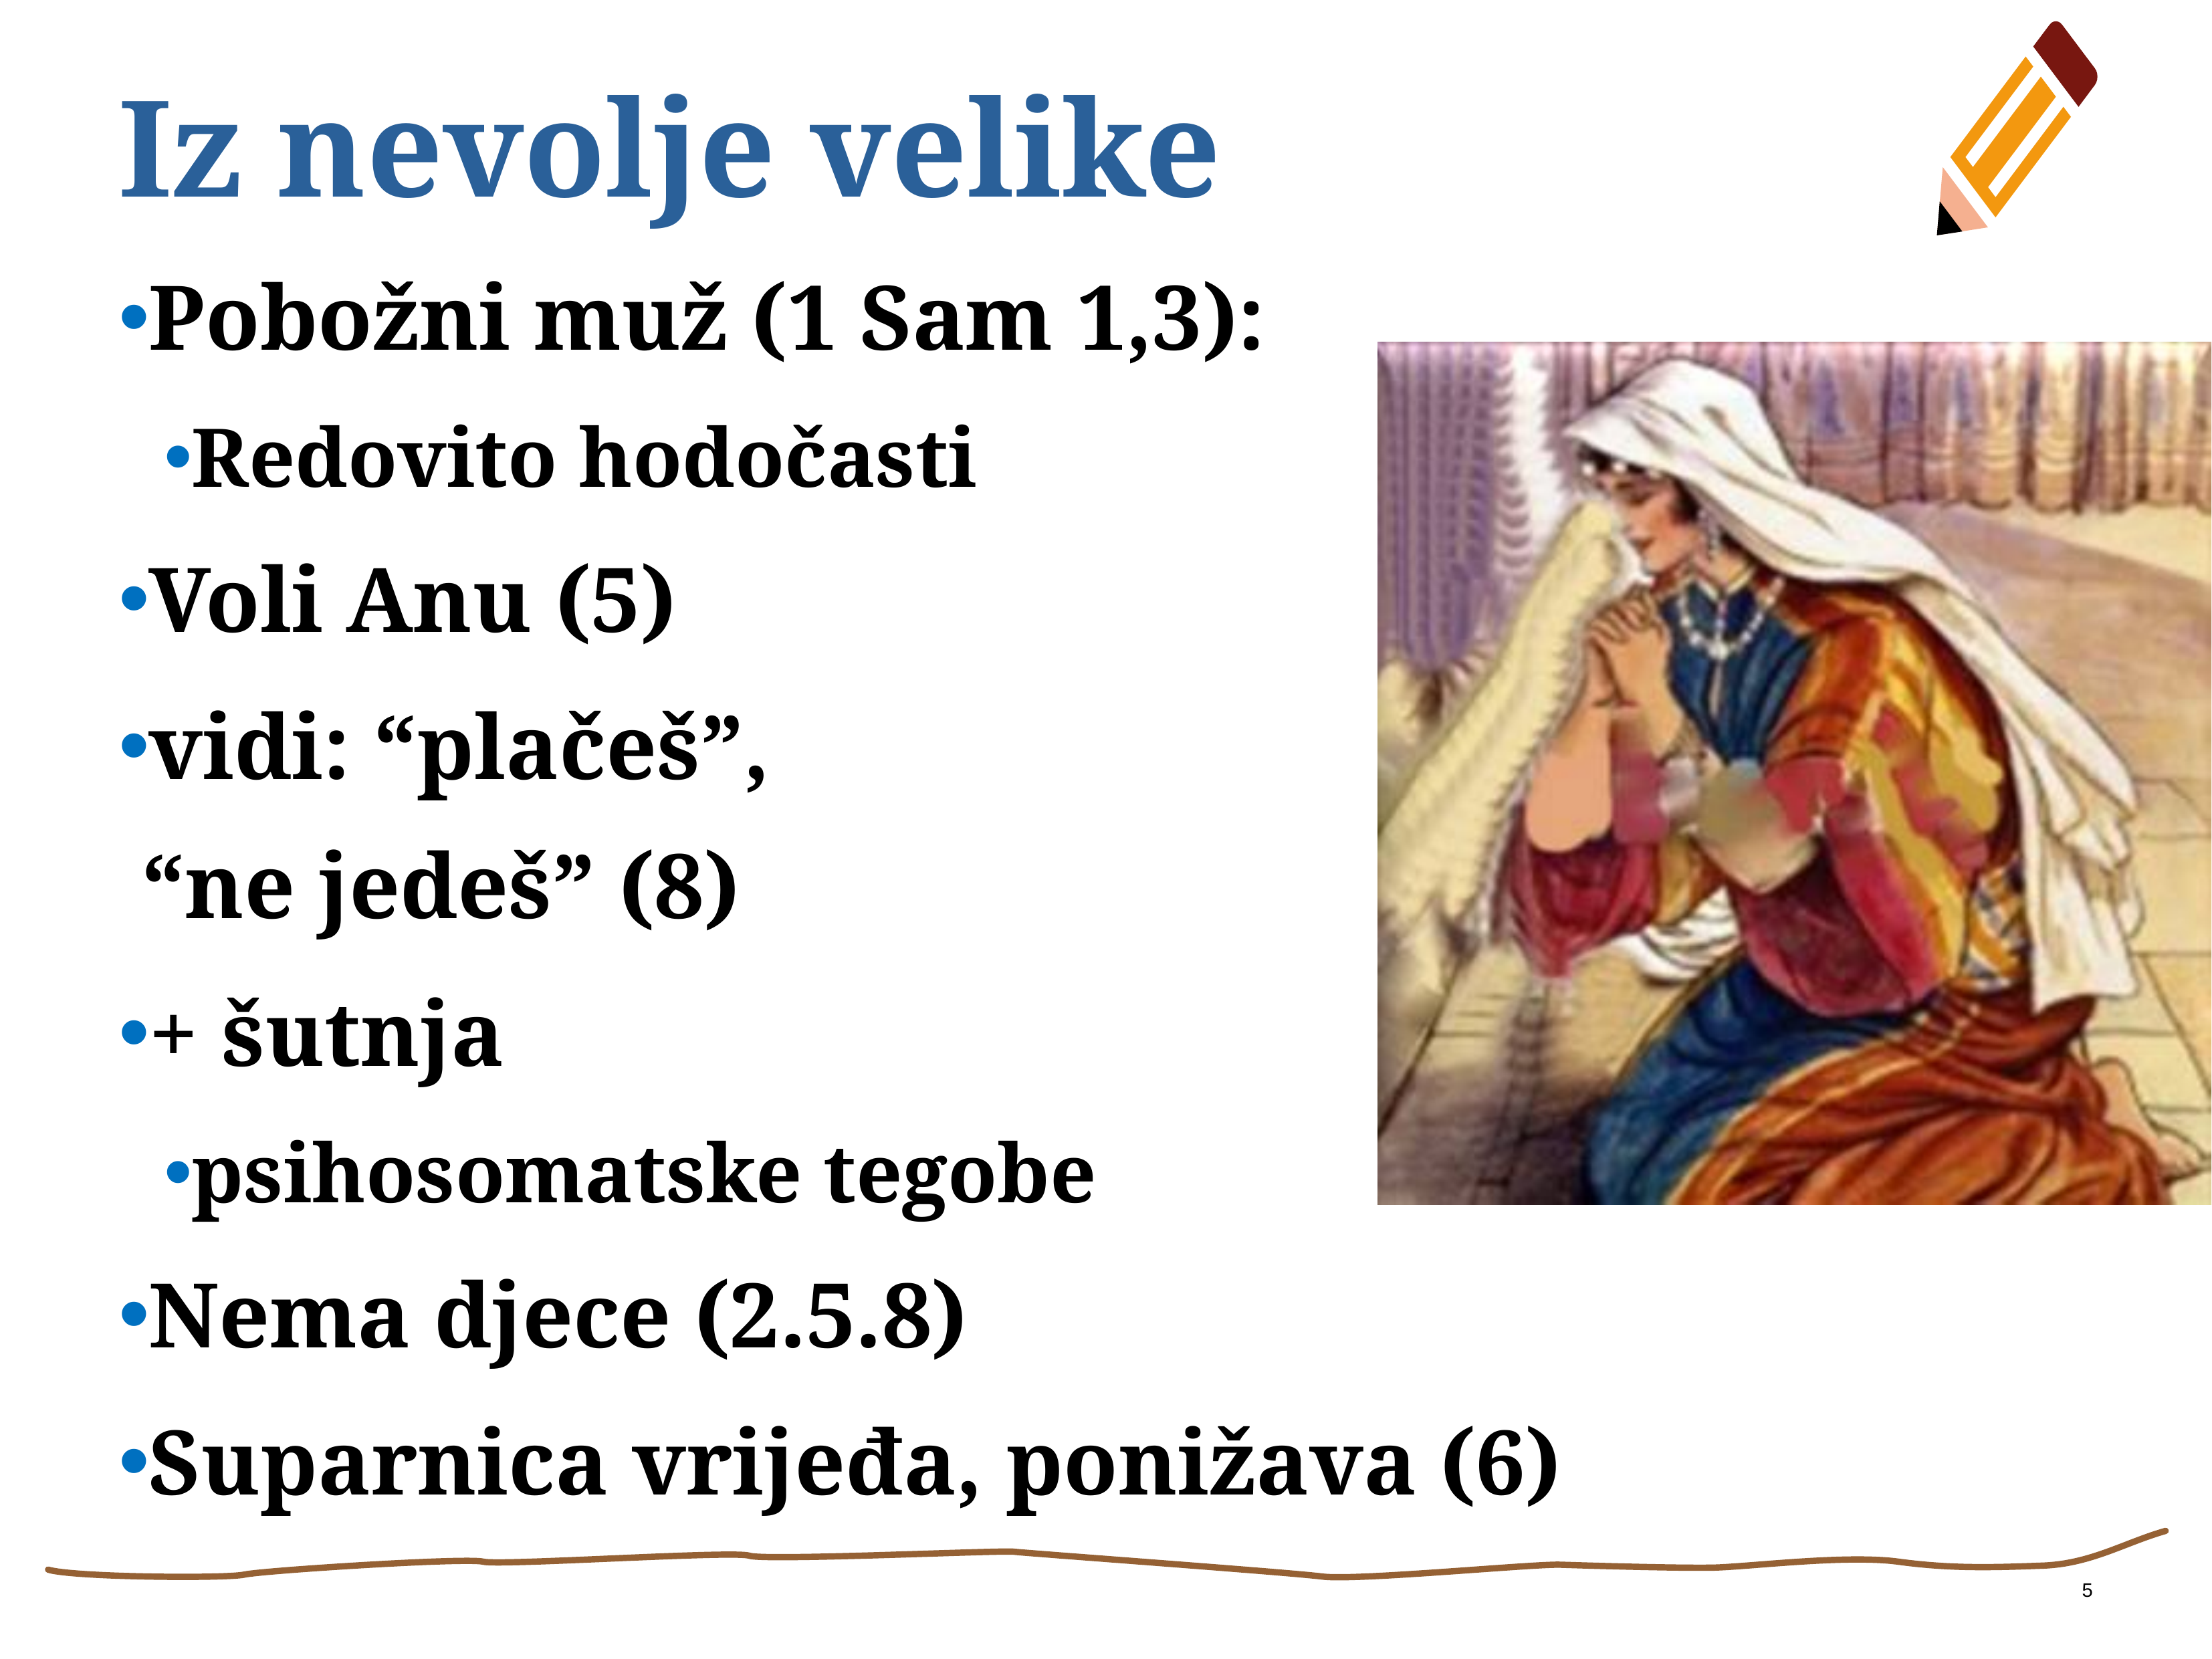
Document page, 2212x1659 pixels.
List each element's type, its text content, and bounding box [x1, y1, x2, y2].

list Pobožni muž (1 Sam 1,3): Redovito hodočasti Voli Anu (5) vidi: “plačeš”, “ne jedeš” (8) + šutnja psihosomatske tegobe Nema djece (2.5.8) Suparnica vrijeđa, ponižava (6) [118, 237, 1955, 1527]
title Iz nevolje velike [118, 5, 1995, 284]
picture [1377, 342, 2212, 1205]
